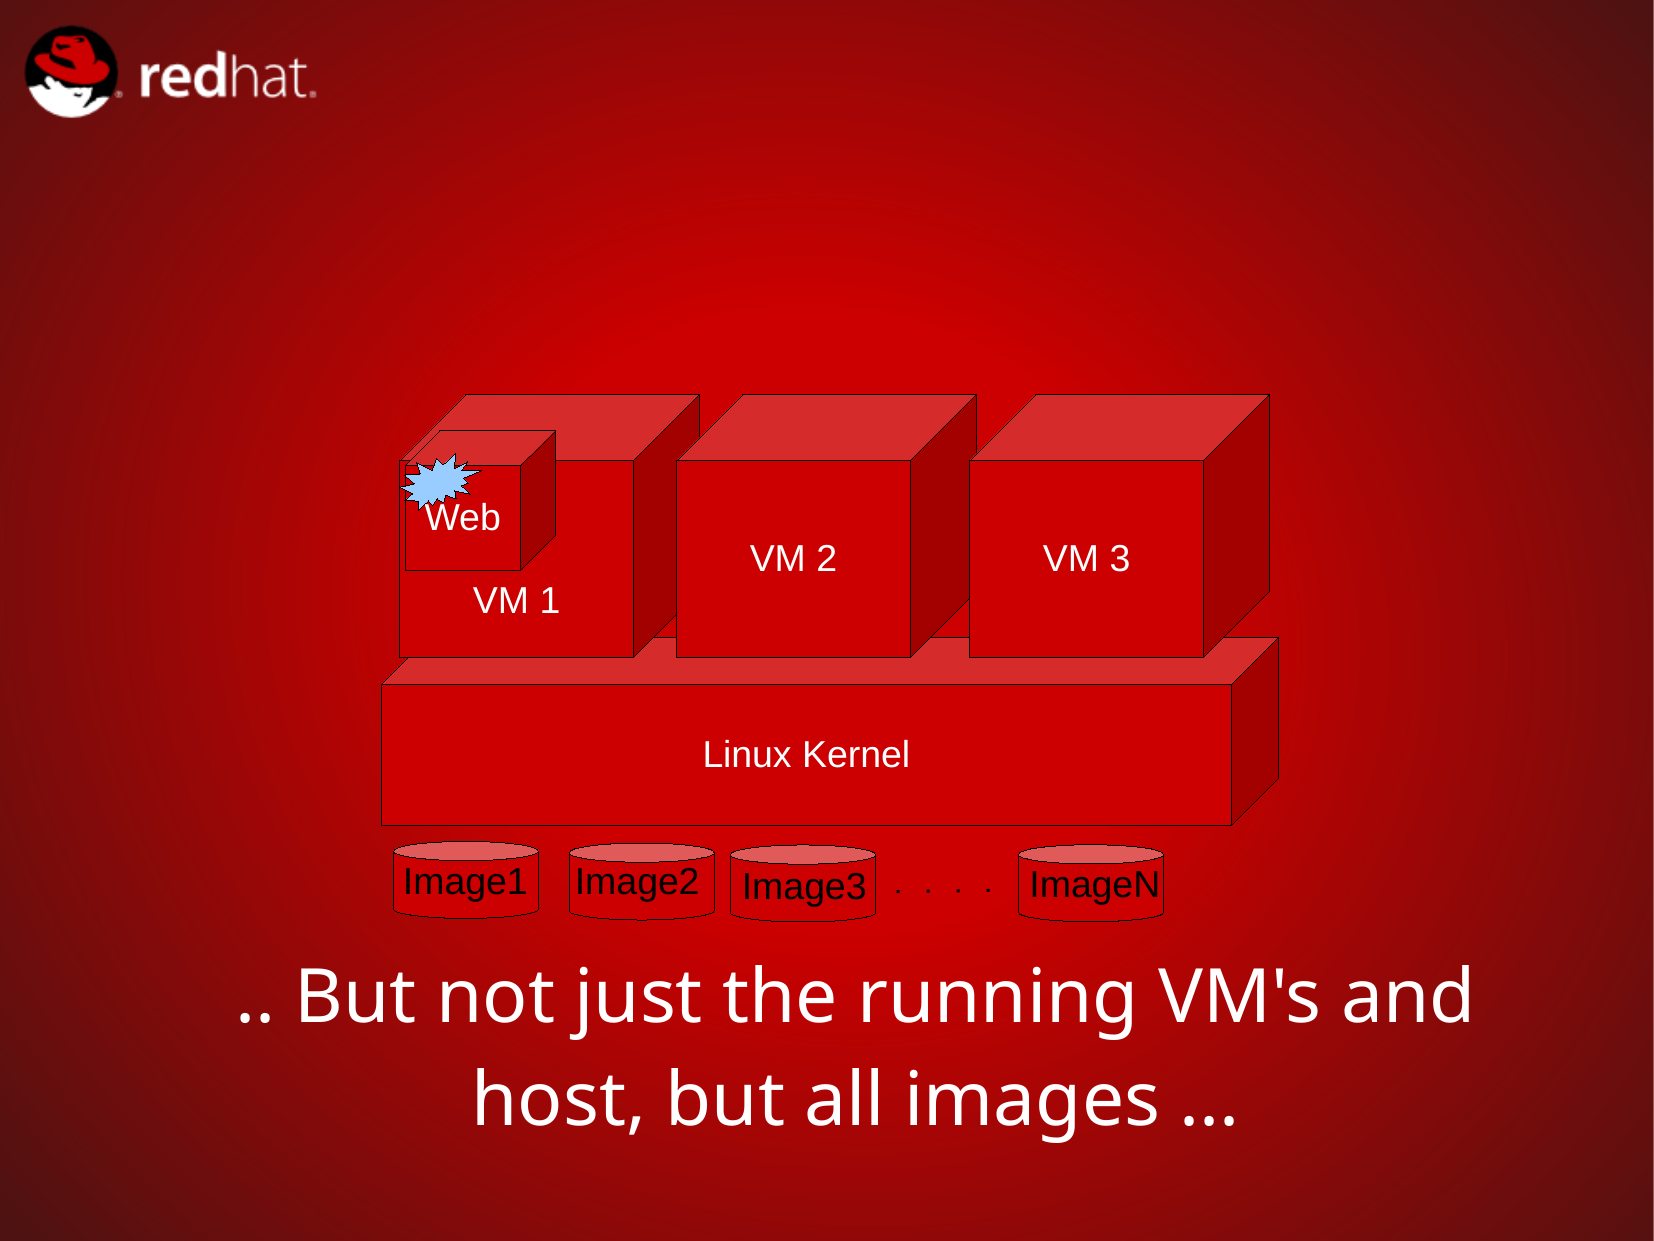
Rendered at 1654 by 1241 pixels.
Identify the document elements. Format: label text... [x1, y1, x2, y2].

text_box Web [405, 466, 520, 571]
text_box Web [405, 466, 419, 474]
text_box [400, 453, 482, 511]
text_box Linux Kernel [381, 685, 1231, 826]
text_box Image2 [559, 852, 715, 910]
text_box [736, 916, 871, 922]
text_box Image3 [727, 858, 882, 916]
text_box ImageN [1009, 856, 1180, 913]
text_box VM 2 [676, 461, 910, 658]
text_box VM 3 [969, 461, 1203, 658]
text_box Web [405, 477, 413, 485]
text_box Image1 [388, 853, 543, 911]
picture [0, 0, 1654, 1241]
text_box .. But not just the running VM's and host, but all images ... [192, 935, 1520, 1125]
text_box VM 1 [399, 461, 633, 658]
text_box [569, 910, 715, 921]
text_box [395, 911, 537, 919]
text_box [1019, 913, 1163, 922]
